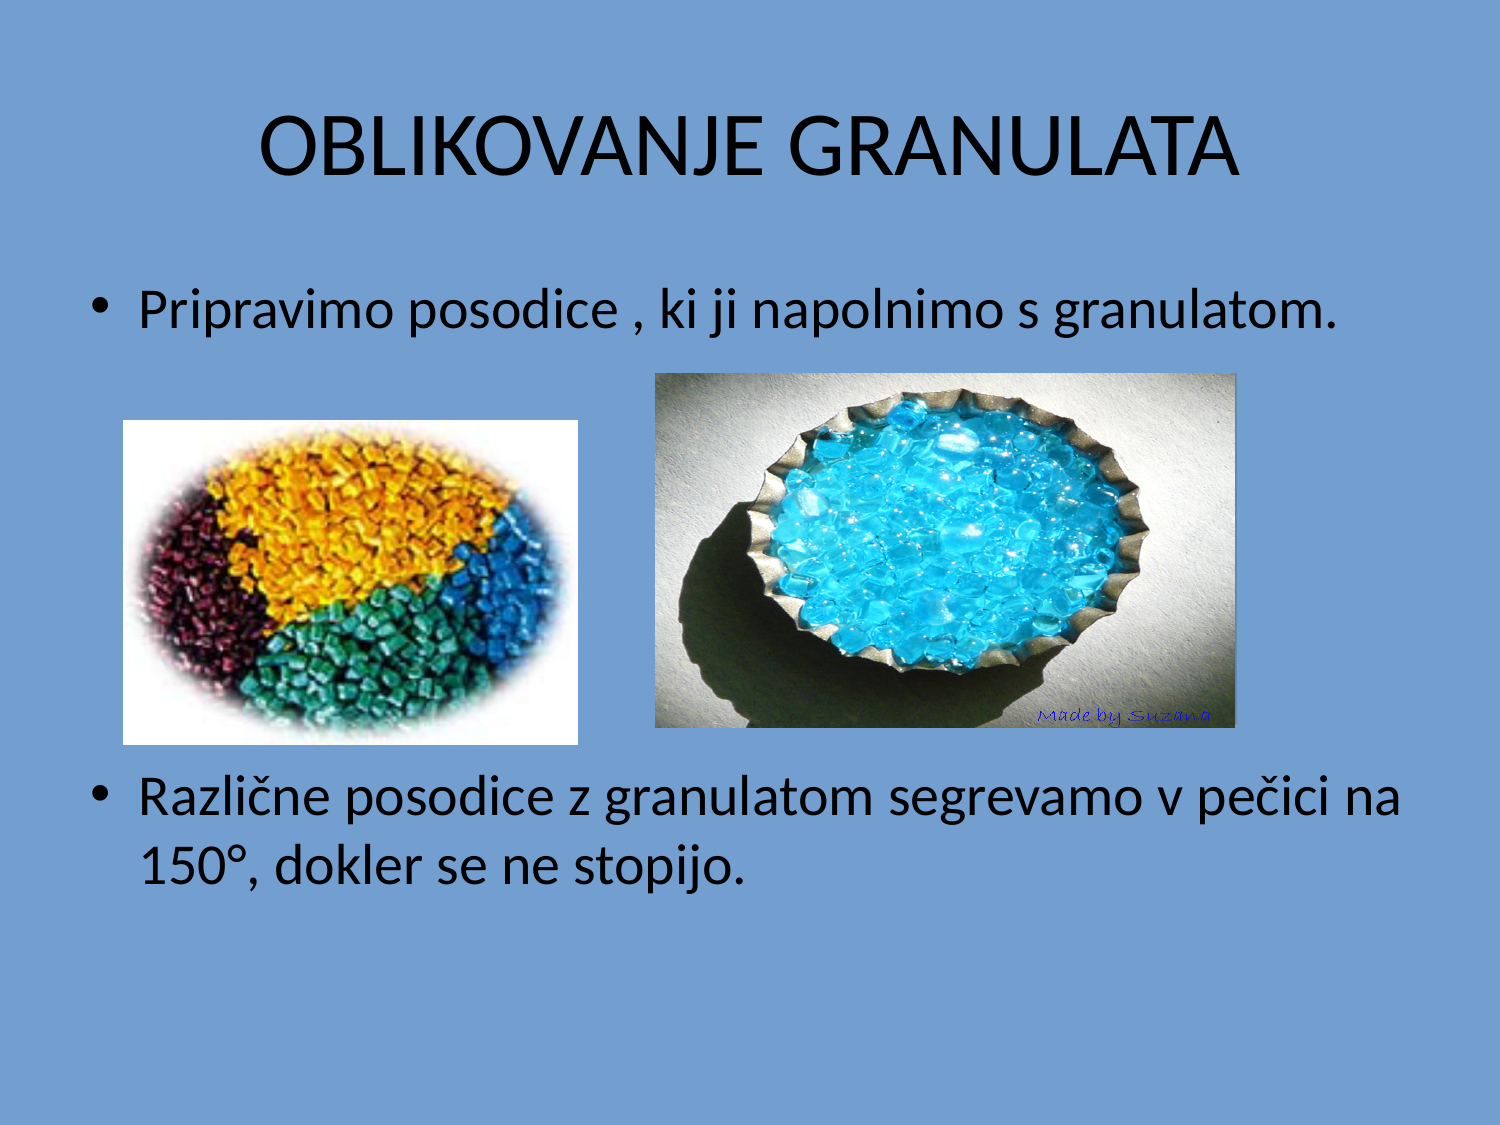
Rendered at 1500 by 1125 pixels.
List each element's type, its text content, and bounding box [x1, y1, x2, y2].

title OBLIKOVANJE GRANULATA [75, 45, 1425, 233]
list Pripravimo posodice , ki ji napolnimo s granulatom. Različne posodice z granulatom segrevamo v pečici na 150°, dokler se ne stopijo. [75, 262, 1425, 1071]
picture [123, 420, 578, 745]
picture [655, 373, 1235, 728]
